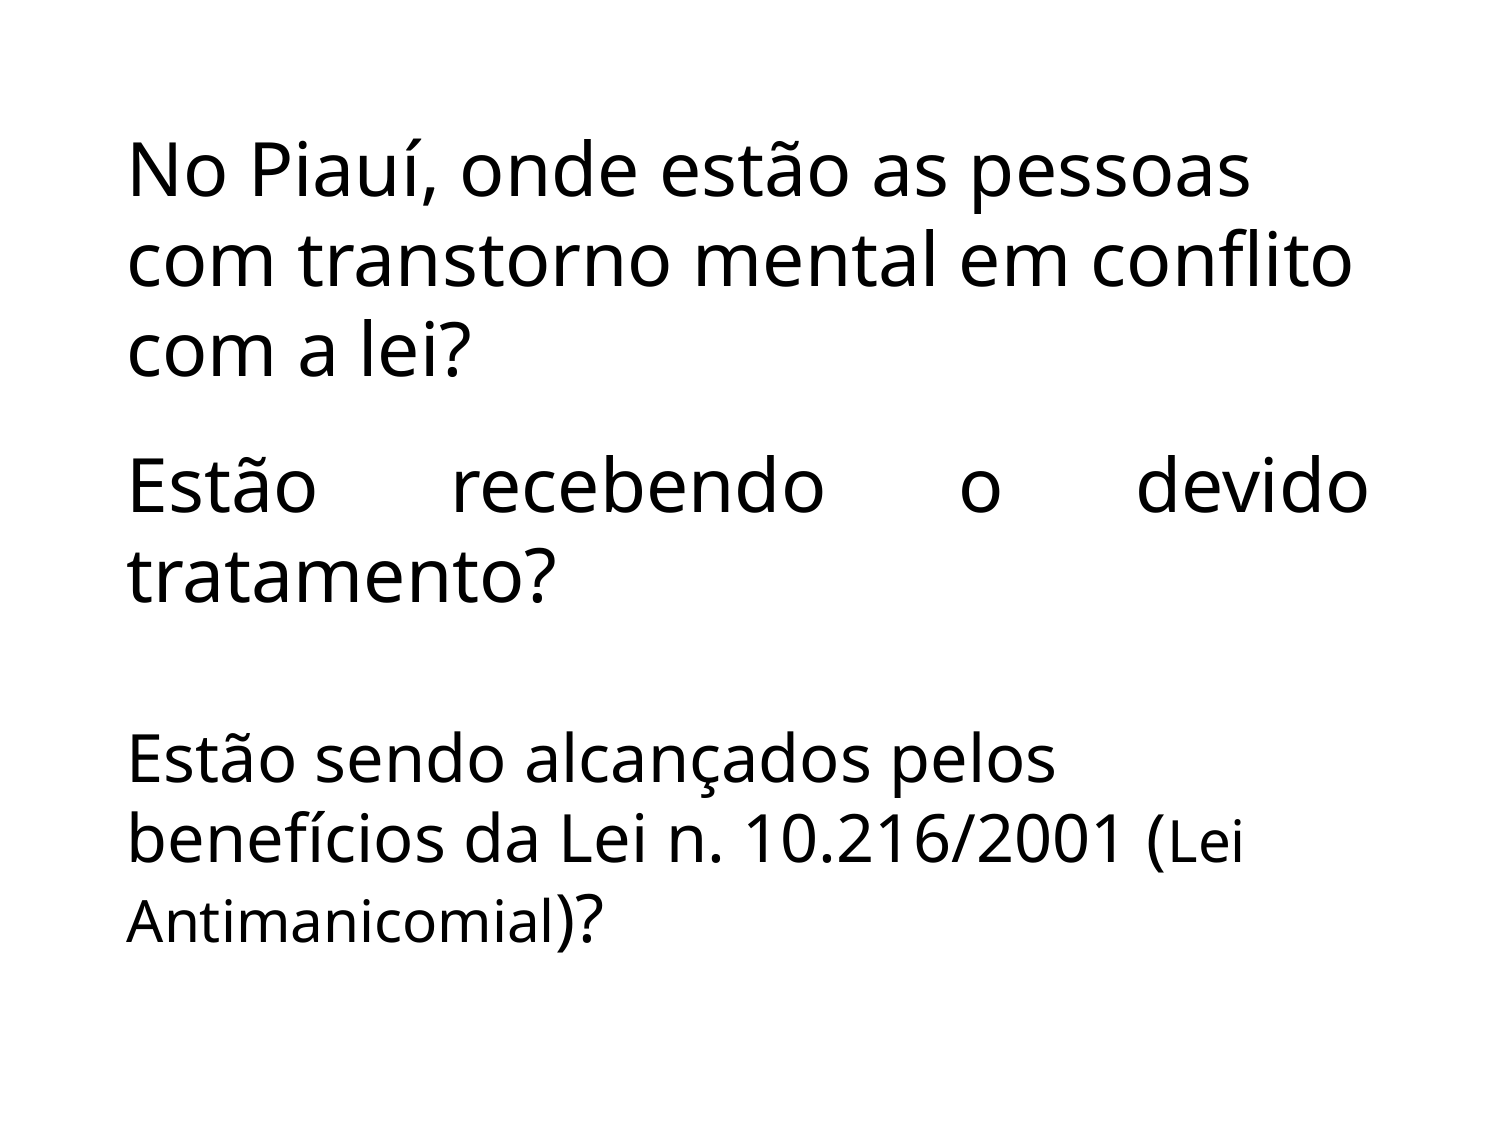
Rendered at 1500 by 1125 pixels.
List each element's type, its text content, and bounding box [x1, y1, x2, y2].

title No Piauí, onde estão as pessoas com transtorno mental em conflito com a lei? [111, 114, 1387, 356]
text_box Estão recebendo o devido tratamento? [111, 407, 1387, 649]
text_box Estão sendo alcançados pelos benefícios da Lei n. 10.216/2001 (Lei Antimanicomial)? [111, 715, 1387, 957]
